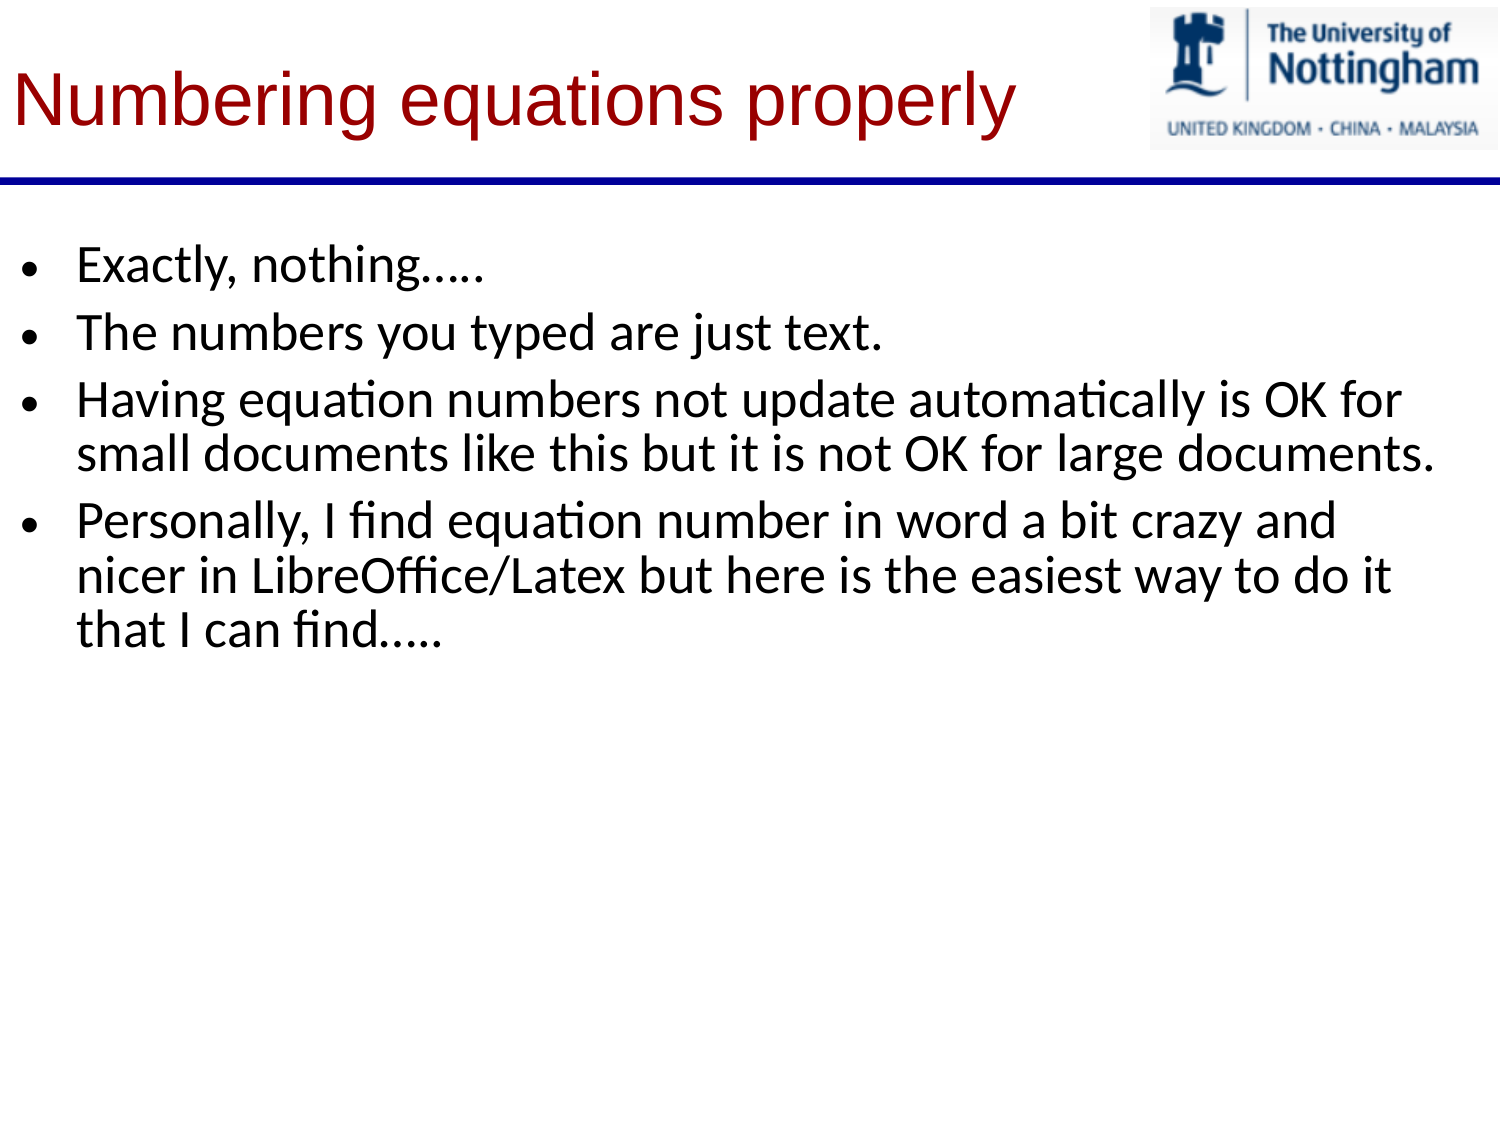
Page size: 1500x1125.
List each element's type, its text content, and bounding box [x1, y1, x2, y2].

picture [1150, 7, 1498, 150]
title Numbering equations properly [12, 21, 1375, 177]
text_box Exactly, nothing….. The numbers you typed are just text. Having equation numbers not update automatically is OK for small documents like this but it is not OK for large documents. Personally, I find equation number in word a bit crazy and nicer in LibreOffice/Latex but here is the easiest way to do it that I can find….. [5, 234, 1457, 669]
